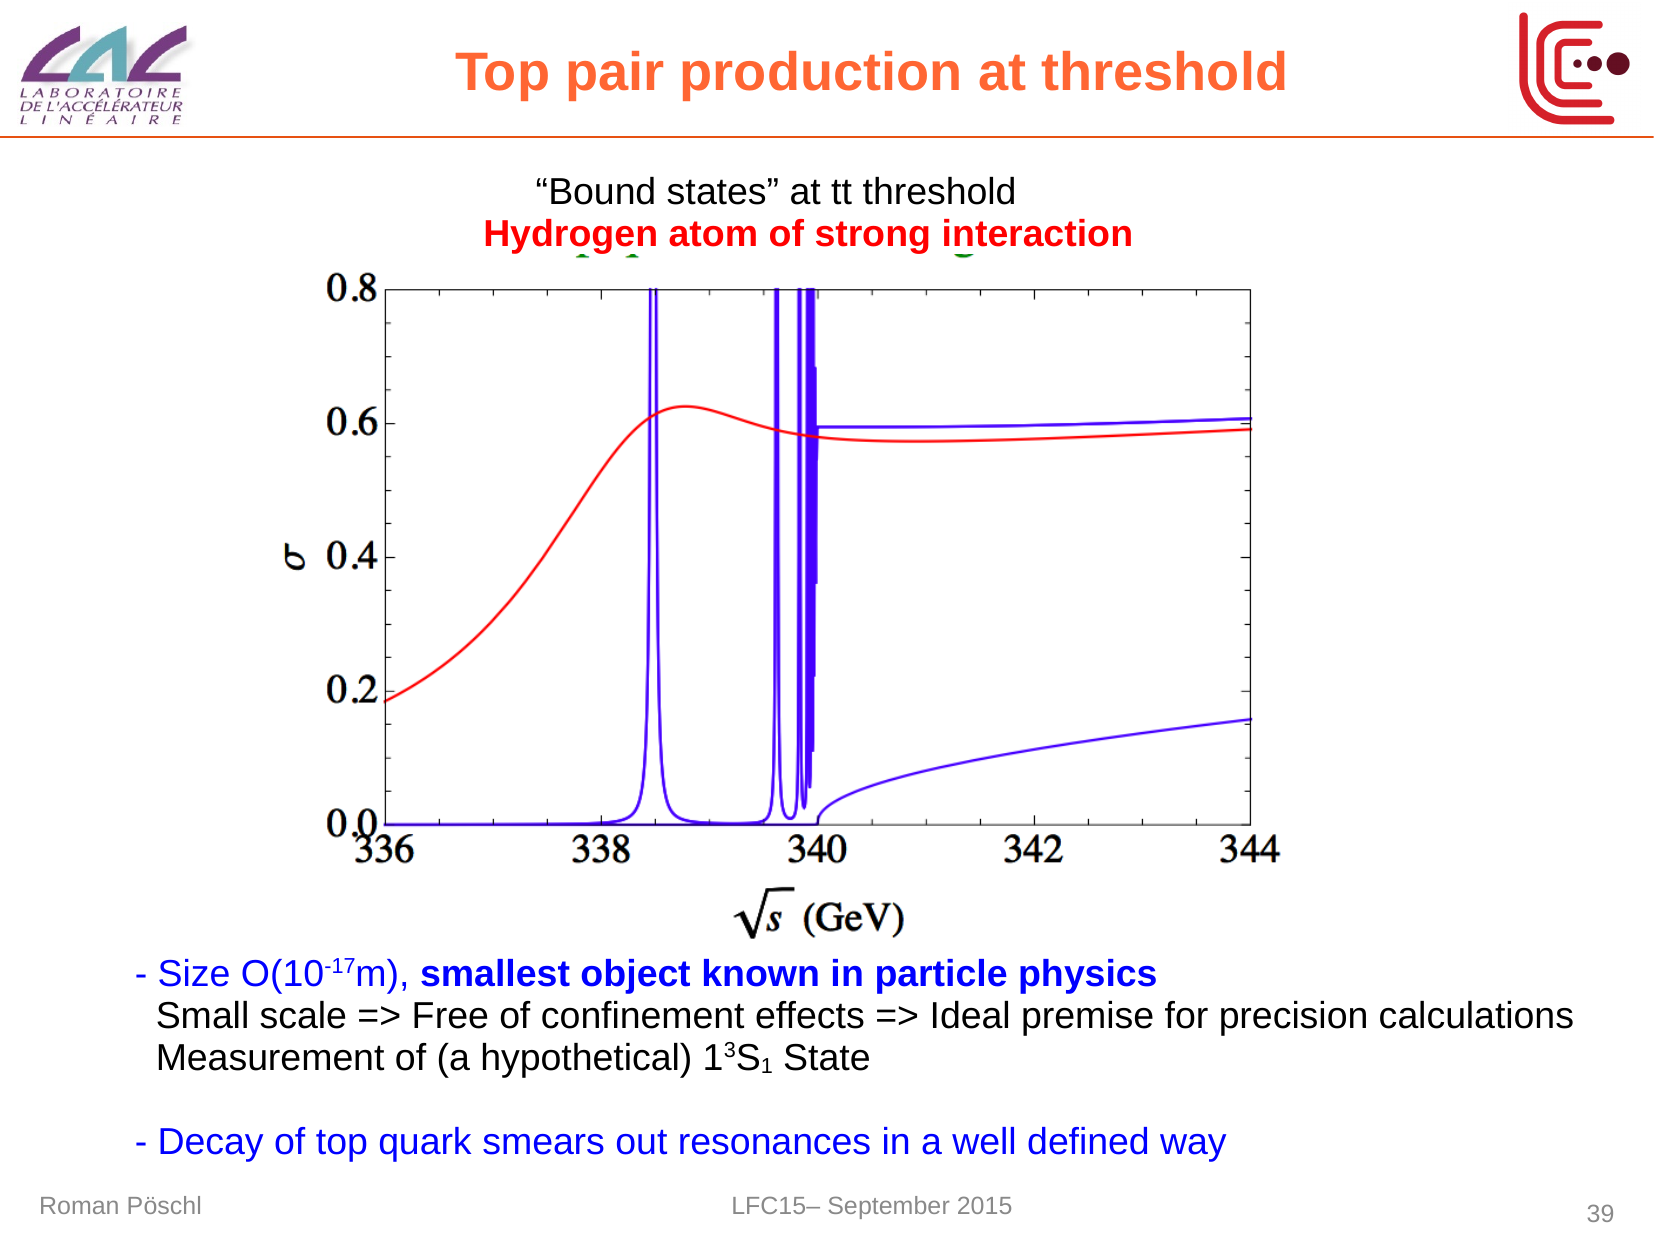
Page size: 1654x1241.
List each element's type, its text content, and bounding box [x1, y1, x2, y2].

picture [264, 254, 1291, 945]
text_box “Bound states” at tt threshold Hydrogen atom of strong interaction [468, 162, 1149, 262]
title Top pair production at threshold [128, 29, 1617, 113]
picture [17, 22, 199, 127]
picture [1508, 2, 1641, 135]
text_box - Size O(10-17m), smallest object known in particle physics Small scale => Free of confinement effects => Ideal premise for precision calculations Measurement of (a hypothetical) 13S1 State - Decay of top quark smears out resonances in a well defined way [120, 945, 1592, 1228]
